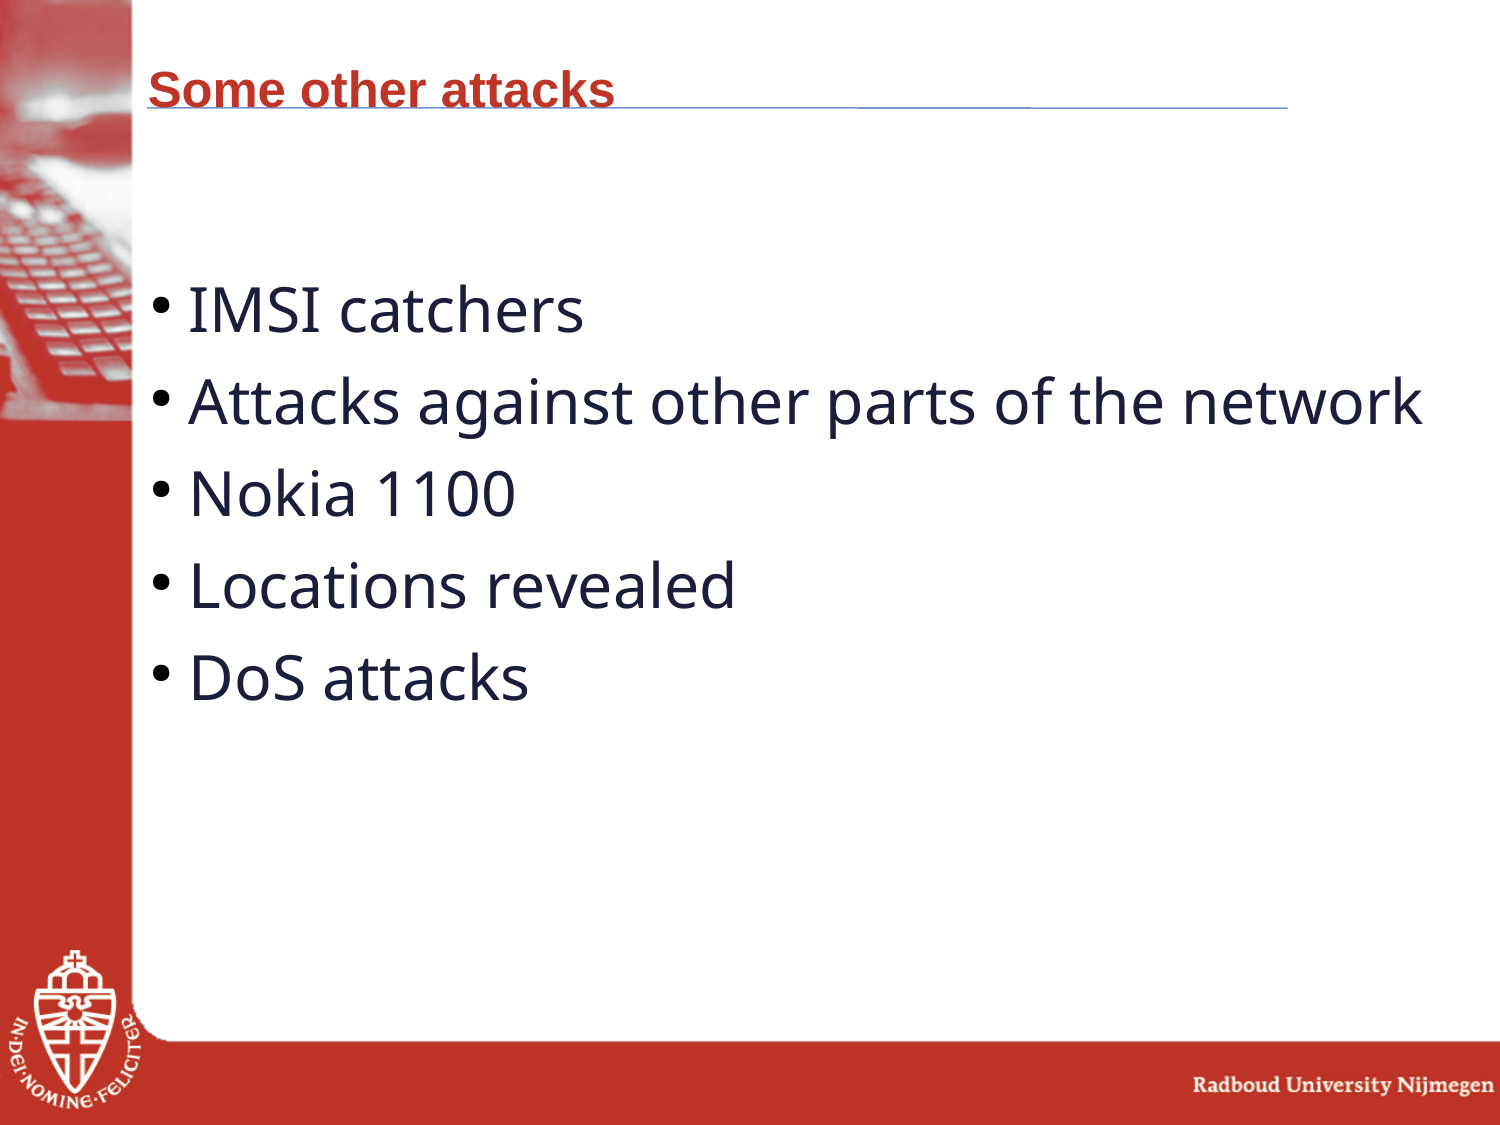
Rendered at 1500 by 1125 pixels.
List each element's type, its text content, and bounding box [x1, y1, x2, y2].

title Some other attacks [147, 0, 1491, 122]
picture [0, 0, 1500, 1125]
list IMSI catchers Attacks against other parts of the network Nokia 1100 Locations revealed DoS attacks [150, 262, 1500, 1125]
